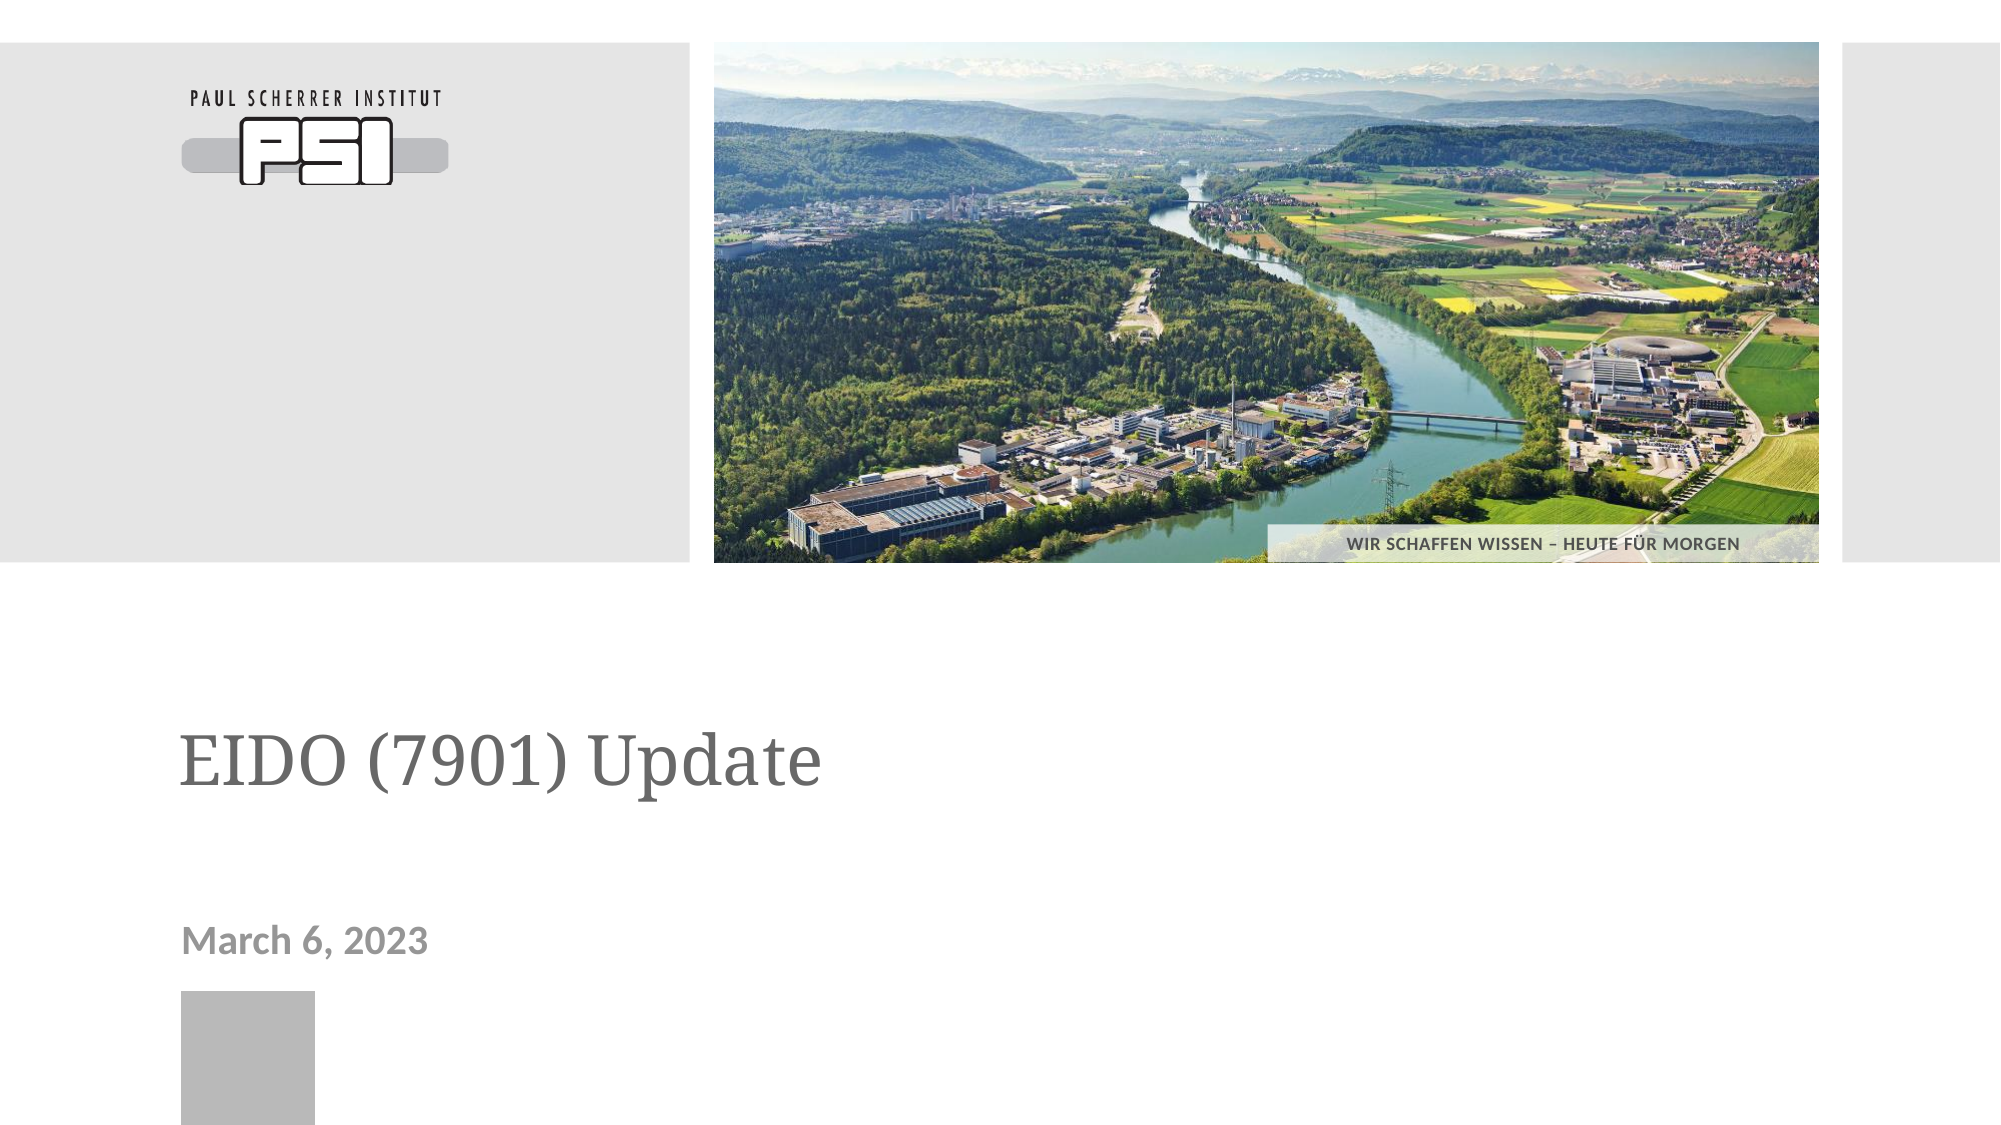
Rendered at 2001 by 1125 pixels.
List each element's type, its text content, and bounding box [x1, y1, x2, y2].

text_box March 6, 2023 [181, 907, 1922, 972]
picture [715, 42, 1819, 563]
text_box EIDO (7901) Update [178, 716, 1922, 894]
